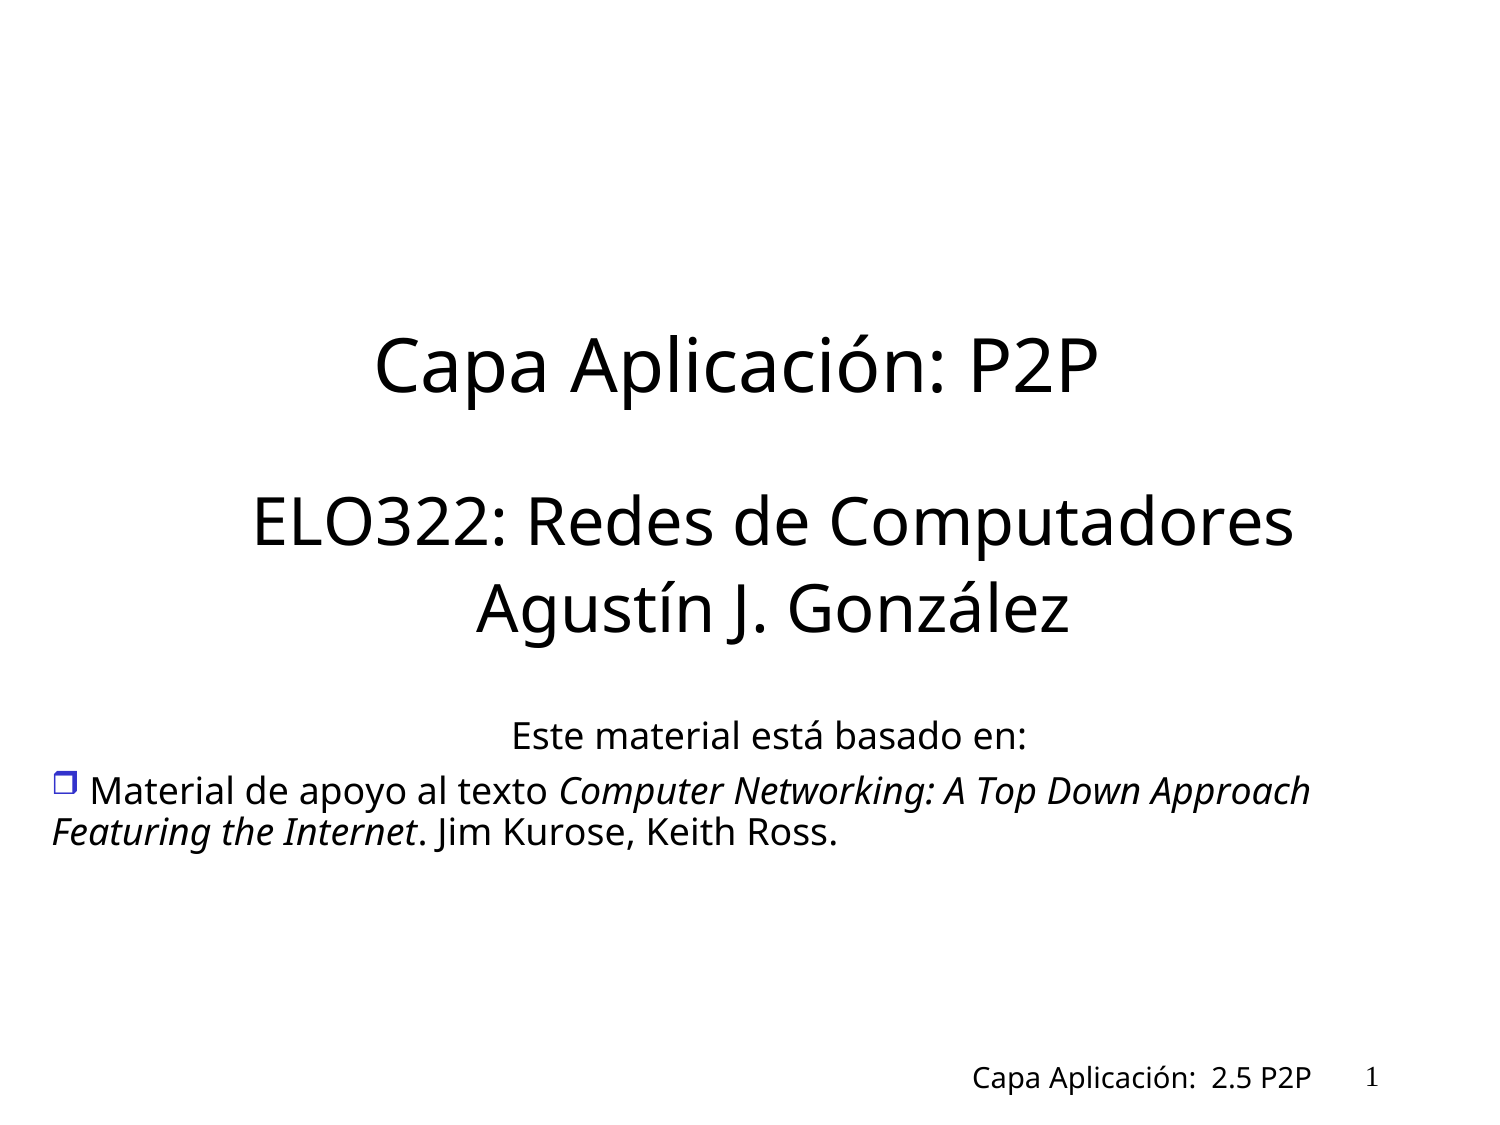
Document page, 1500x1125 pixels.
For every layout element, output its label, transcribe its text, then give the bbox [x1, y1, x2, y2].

subtitle ELO322: Redes de Computadores Agustín J. González Este material está basado en: Material de apoyo al texto Computer Networking: A Top Down Approach Featuring the Internet. Jim Kurose, Keith Ross. [36, 479, 1437, 1038]
title Capa Aplicación: P2P [99, 277, 1375, 451]
